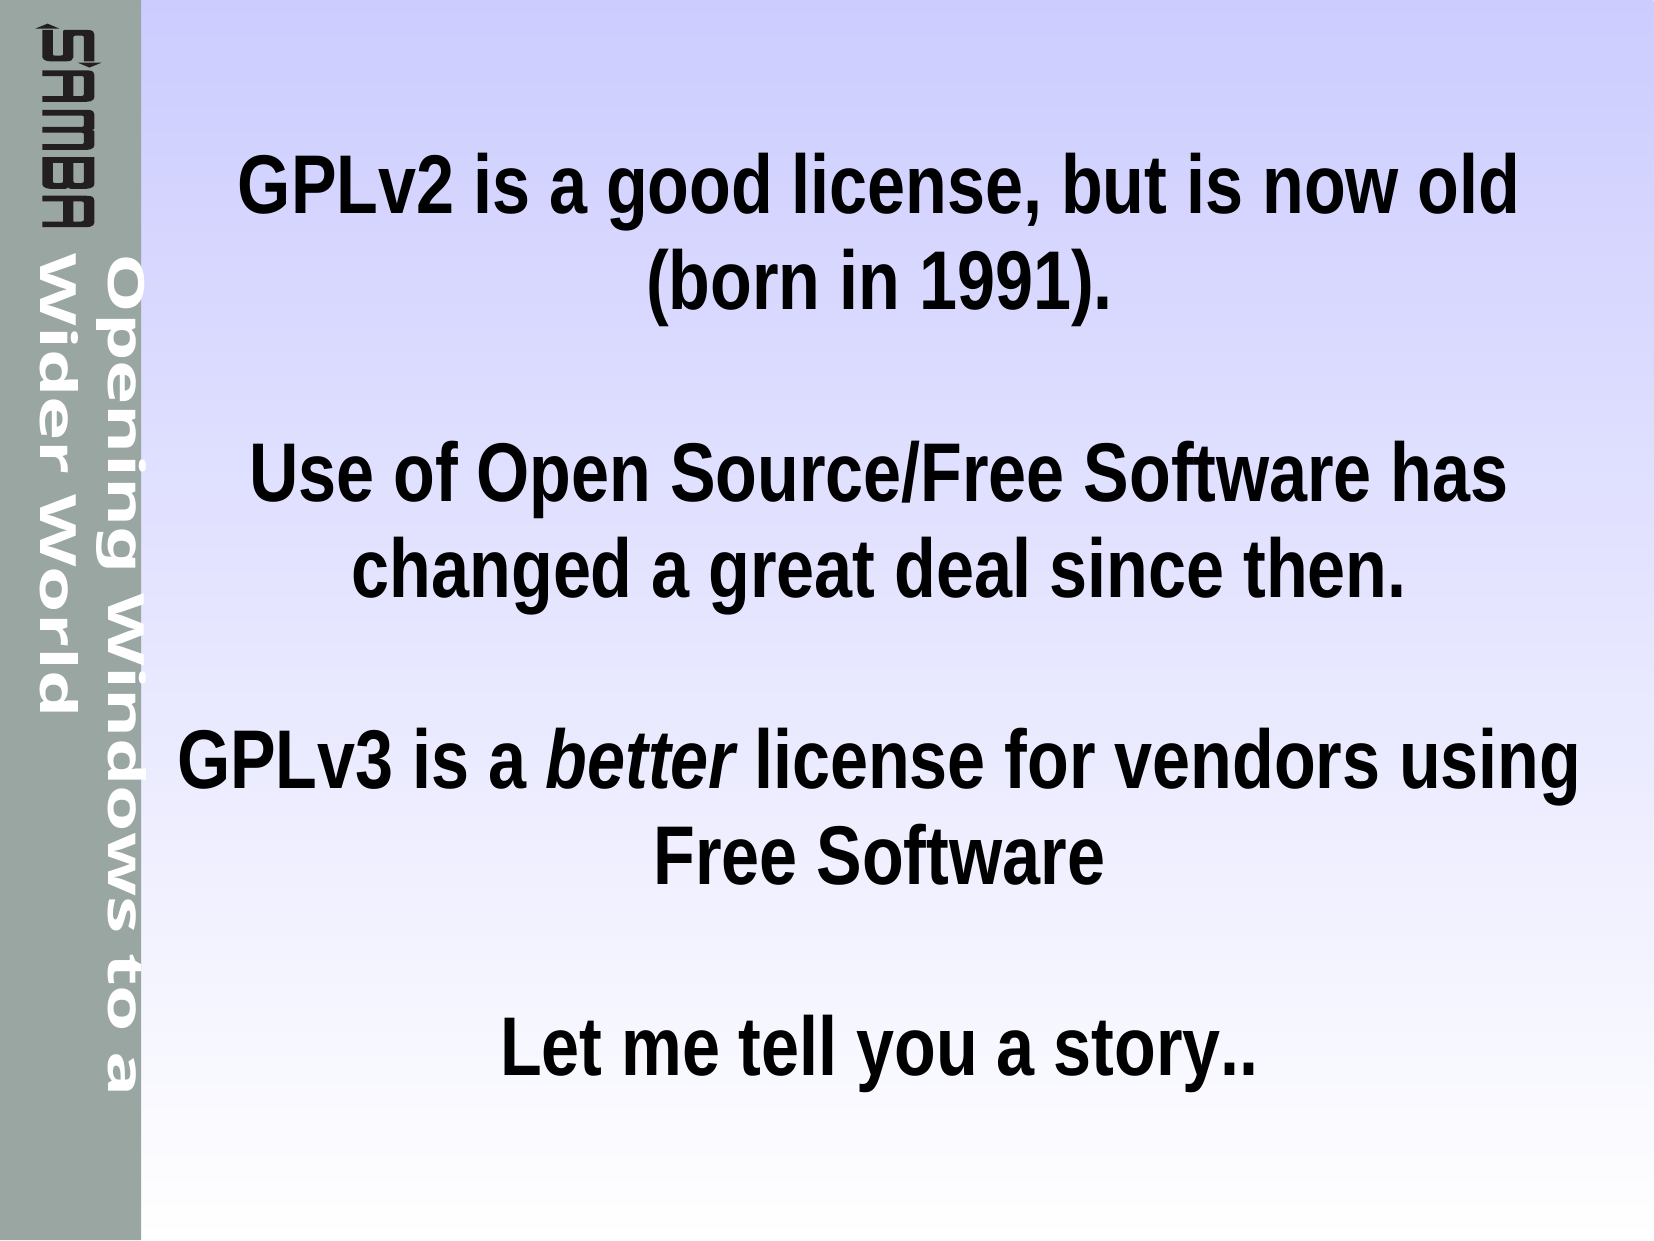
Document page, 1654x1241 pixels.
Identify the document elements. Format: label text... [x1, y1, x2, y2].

title GPLv2 is a good license, but is now old (born in 1991). Use of Open Source/Free Software has changed a great deal since then. GPLv3 is a better license for vendors using Free Software Let me tell you a story.. [173, 12, 1586, 1218]
